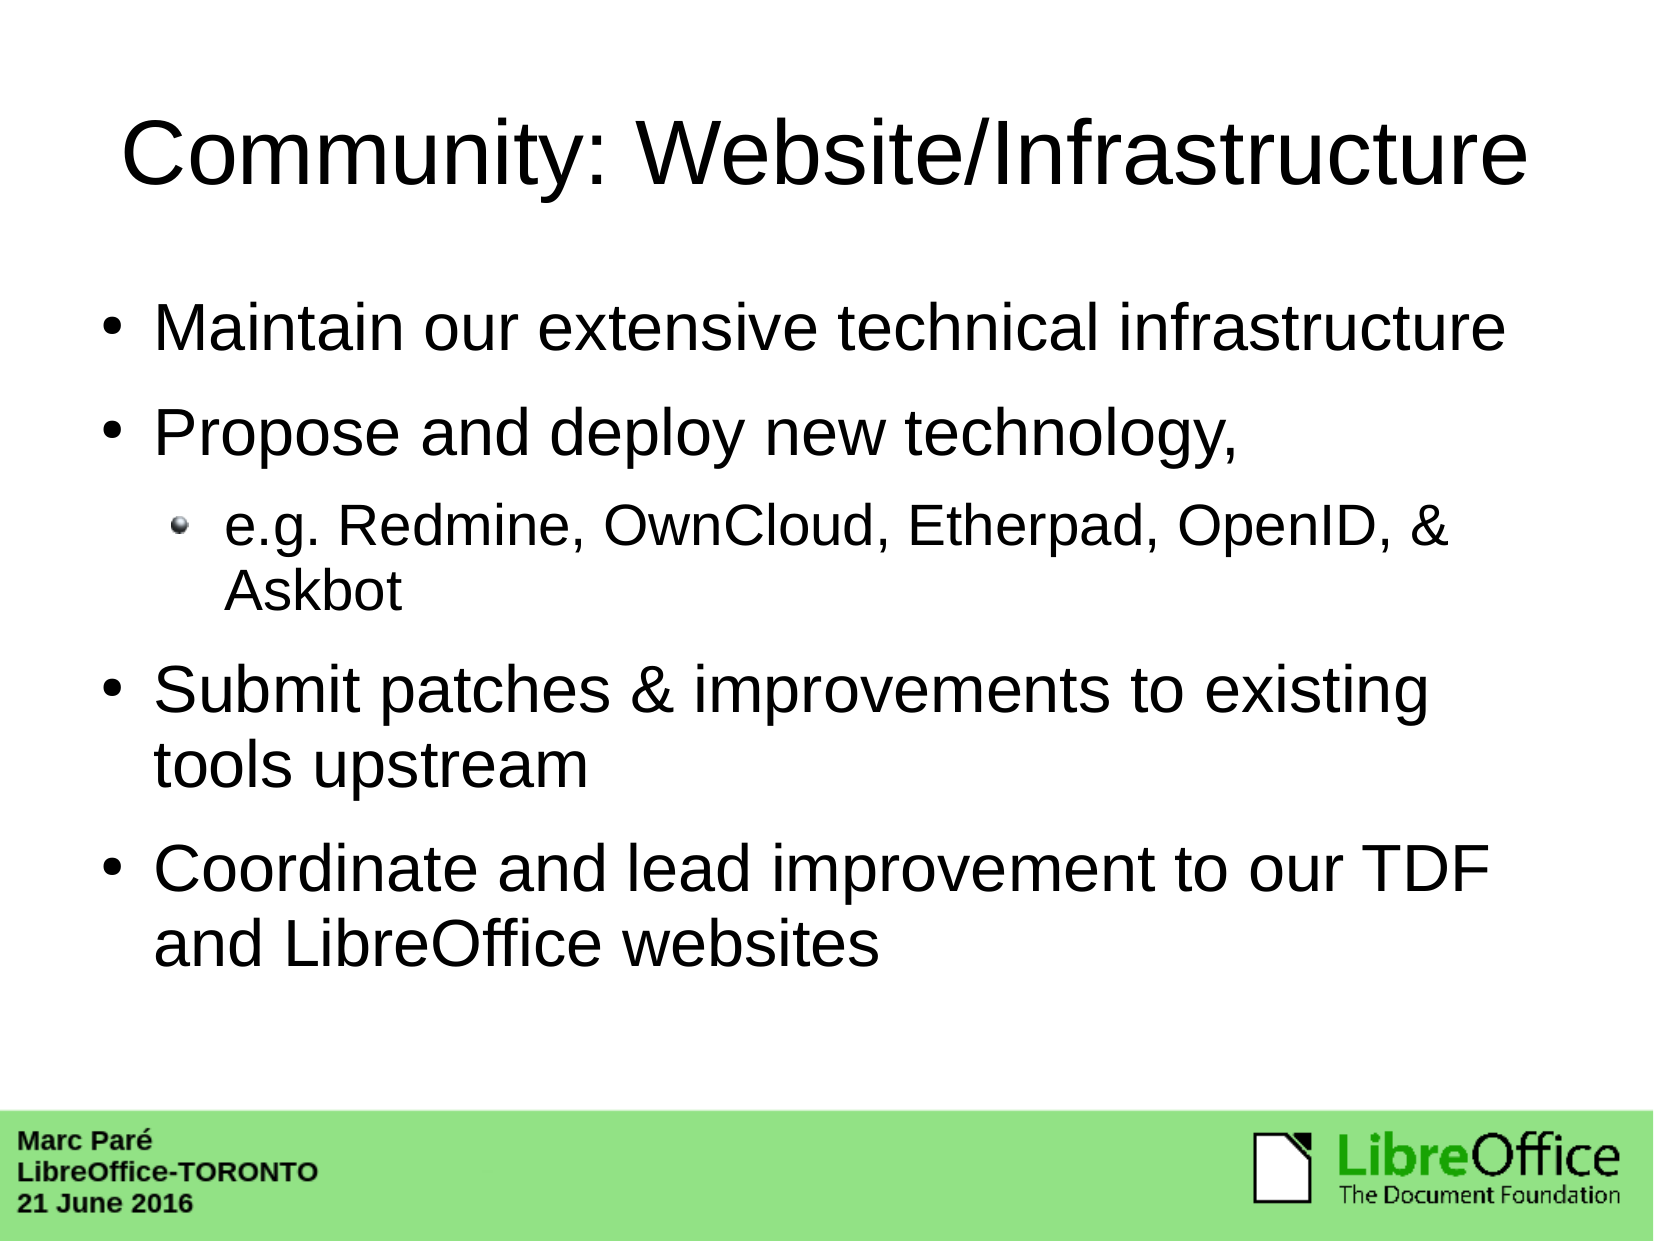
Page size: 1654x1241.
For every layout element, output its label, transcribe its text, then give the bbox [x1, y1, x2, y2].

picture [0, 0, 1654, 1241]
title Community: Website/Infrastructure [82, 49, 1571, 257]
list Maintain our extensive technical infrastructure Propose and deploy new technology, e.g. Redmine, OwnCloud, Etherpad, OpenID, & Askbot Submit patches & improvements to existing tools upstream Coordinate and lead improvement to our TDF and LibreOffice websites [82, 290, 1571, 1010]
